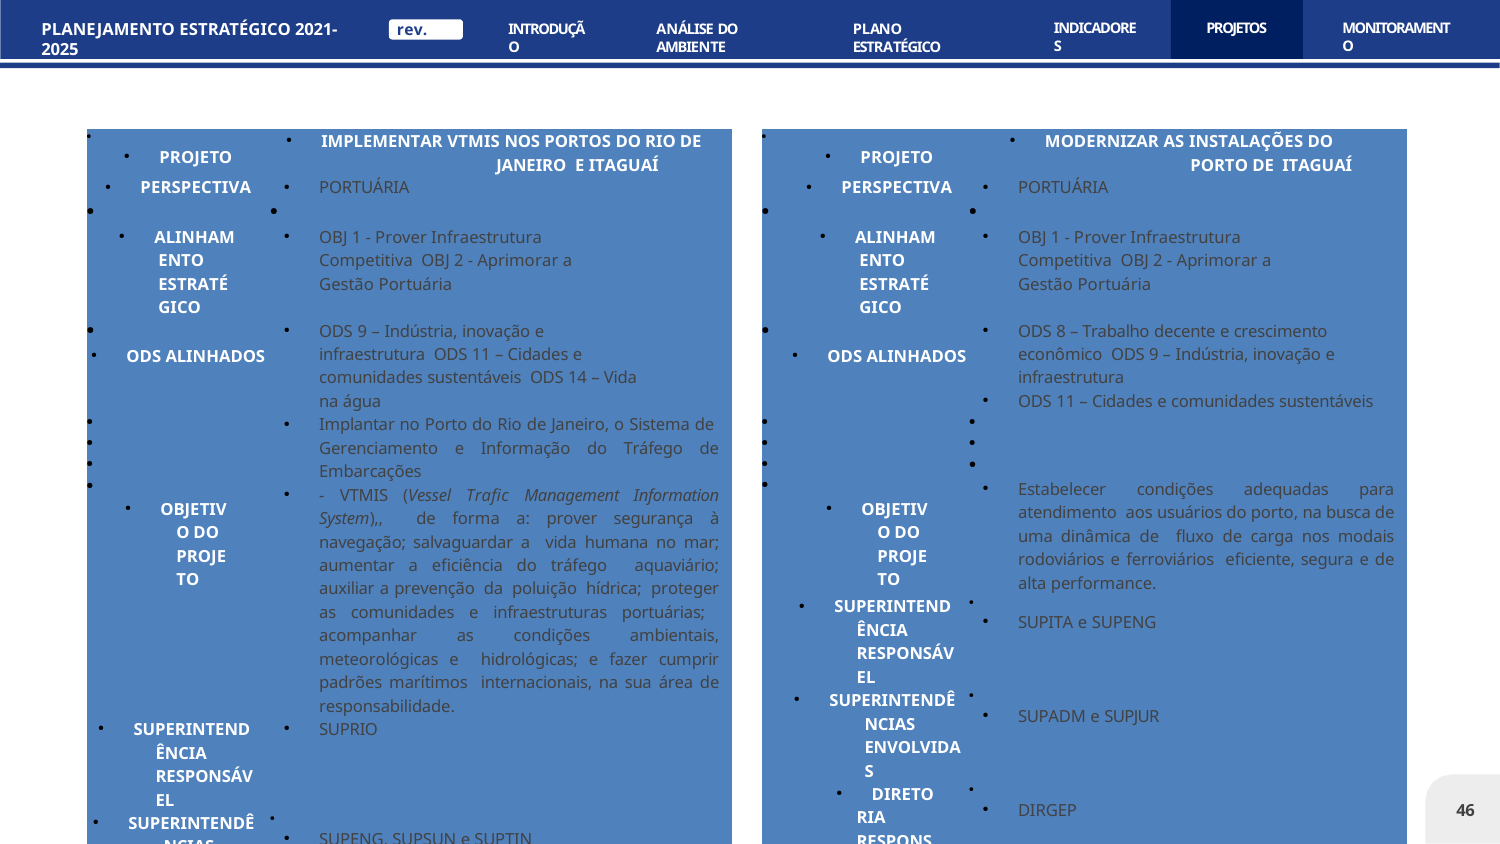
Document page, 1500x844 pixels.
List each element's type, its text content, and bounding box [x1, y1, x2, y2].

table_cell Implantar no Porto do Rio de Janeiro, o Sistema de Gerenciamento e Informação do Tráfego de Embarcações - VTMIS (Vessel Trafic Management Information System),, de forma a: prover segurança à navegação; salvaguardar a vida humana no mar; aumentar a eﬁciência do tráfego aquaviário; auxiliar a prevenção da poluição hídrica; proteger as comunidades e infraestruturas portuárias; acompanhar as condições ambientais, meteorológicas e hidrológicas; e fazer cumprir padrões marítimos internacionais, na sua área de responsabilidade. [270, 412, 732, 717]
text_box ANÁLISE DO AMBIENTE [654, 17, 796, 40]
text_box rev. 2022 [394, 17, 457, 41]
text_box [0, 62, 1500, 69]
text_box 41 [1450, 799, 1480, 823]
table_cell DIRGEP [969, 782, 1407, 844]
text_box INDICADORES [1051, 16, 1137, 39]
table_cell SUPADM e SUPJUR [969, 688, 1407, 782]
text_box PLANO ESTRATÉGICO [850, 17, 982, 40]
table_cell PORTUÁRIA [969, 176, 1407, 199]
text_box PLANEJAMENTO ESTRATÉGICO 2021-2025 [39, 16, 374, 41]
text_box [0, 0, 1500, 59]
table_header PROJETO [762, 129, 969, 176]
table_cell OBJETIVO DO PROJETO [87, 412, 270, 717]
text_box PROJETOS [1204, 16, 1272, 39]
table_cell ODS 8 – Trabalho decente e crescimento econômico ODS 9 – Indústria, inovação e infraestrutura ODS 11 – Cidades e comunidades sustentáveis [969, 319, 1407, 412]
text_box [1425, 774, 1500, 844]
table_cell Estabelecer condições adequadas para atendimento aos usuários do porto, na busca de uma dinâmica de ﬂuxo de carga nos modais rodoviários e ferroviários eﬁciente, segura e de alta performance. [969, 412, 1407, 594]
table_cell OBJ 1 - Prover Infraestrutura Competitiva OBJ 2 - Aprimorar a Gestão Portuária [969, 199, 1407, 319]
table_cell PERSPECTIVA [87, 176, 270, 199]
table_cell PERSPECTIVA [762, 176, 969, 199]
table_cell ODS ALINHADOS [87, 319, 270, 412]
table_cell SUPERINTENDÊNCIA RESPONSÁVEL [762, 594, 969, 688]
text_box INTRODUÇÃO [506, 17, 589, 40]
table_cell SUPERINTENDÊNCIAS ENVOLVIDAS [87, 811, 270, 844]
table_cell PORTUÁRIA [270, 176, 732, 199]
table_header IMPLEMENTAR VTMIS NOS PORTOS DO RIO DE JANEIRO E ITAGUAÍ [270, 129, 732, 176]
table_header MODERNIZAR AS INSTALAÇÕES DO PORTO DE ITAGUAÍ [969, 129, 1407, 176]
table_cell OBJETIVO DO PROJETO [762, 412, 969, 594]
table_cell ODS ALINHADOS [762, 319, 969, 412]
table_cell SUPITA e SUPENG [969, 594, 1407, 688]
table_cell SUPRIO [270, 717, 732, 811]
table_cell ALINHAMENTO ESTRATÉGICO [762, 199, 969, 319]
table_cell SUPENG, SUPSUN e SUPTIN [270, 811, 732, 844]
table_header PROJETO [87, 129, 270, 176]
table_cell SUPERINTENDÊNCIA RESPONSÁVEL [87, 717, 270, 811]
text_box MONITORAMENTO [1340, 16, 1453, 39]
table_cell SUPERINTENDÊNCIAS ENVOLVIDAS [762, 688, 969, 782]
table_cell DIRETORIA RESPONSÁVEL [762, 782, 969, 844]
table_cell OBJ 1 - Prover Infraestrutura Competitiva OBJ 2 - Aprimorar a Gestão Portuária [270, 199, 732, 319]
table_cell ALINHAMENTO ESTRATÉGICO [87, 199, 270, 319]
table_cell ODS 9 – Indústria, inovação e infraestrutura ODS 11 – Cidades e comunidades sustentáveis ODS 14 – Vida na água [270, 319, 732, 412]
